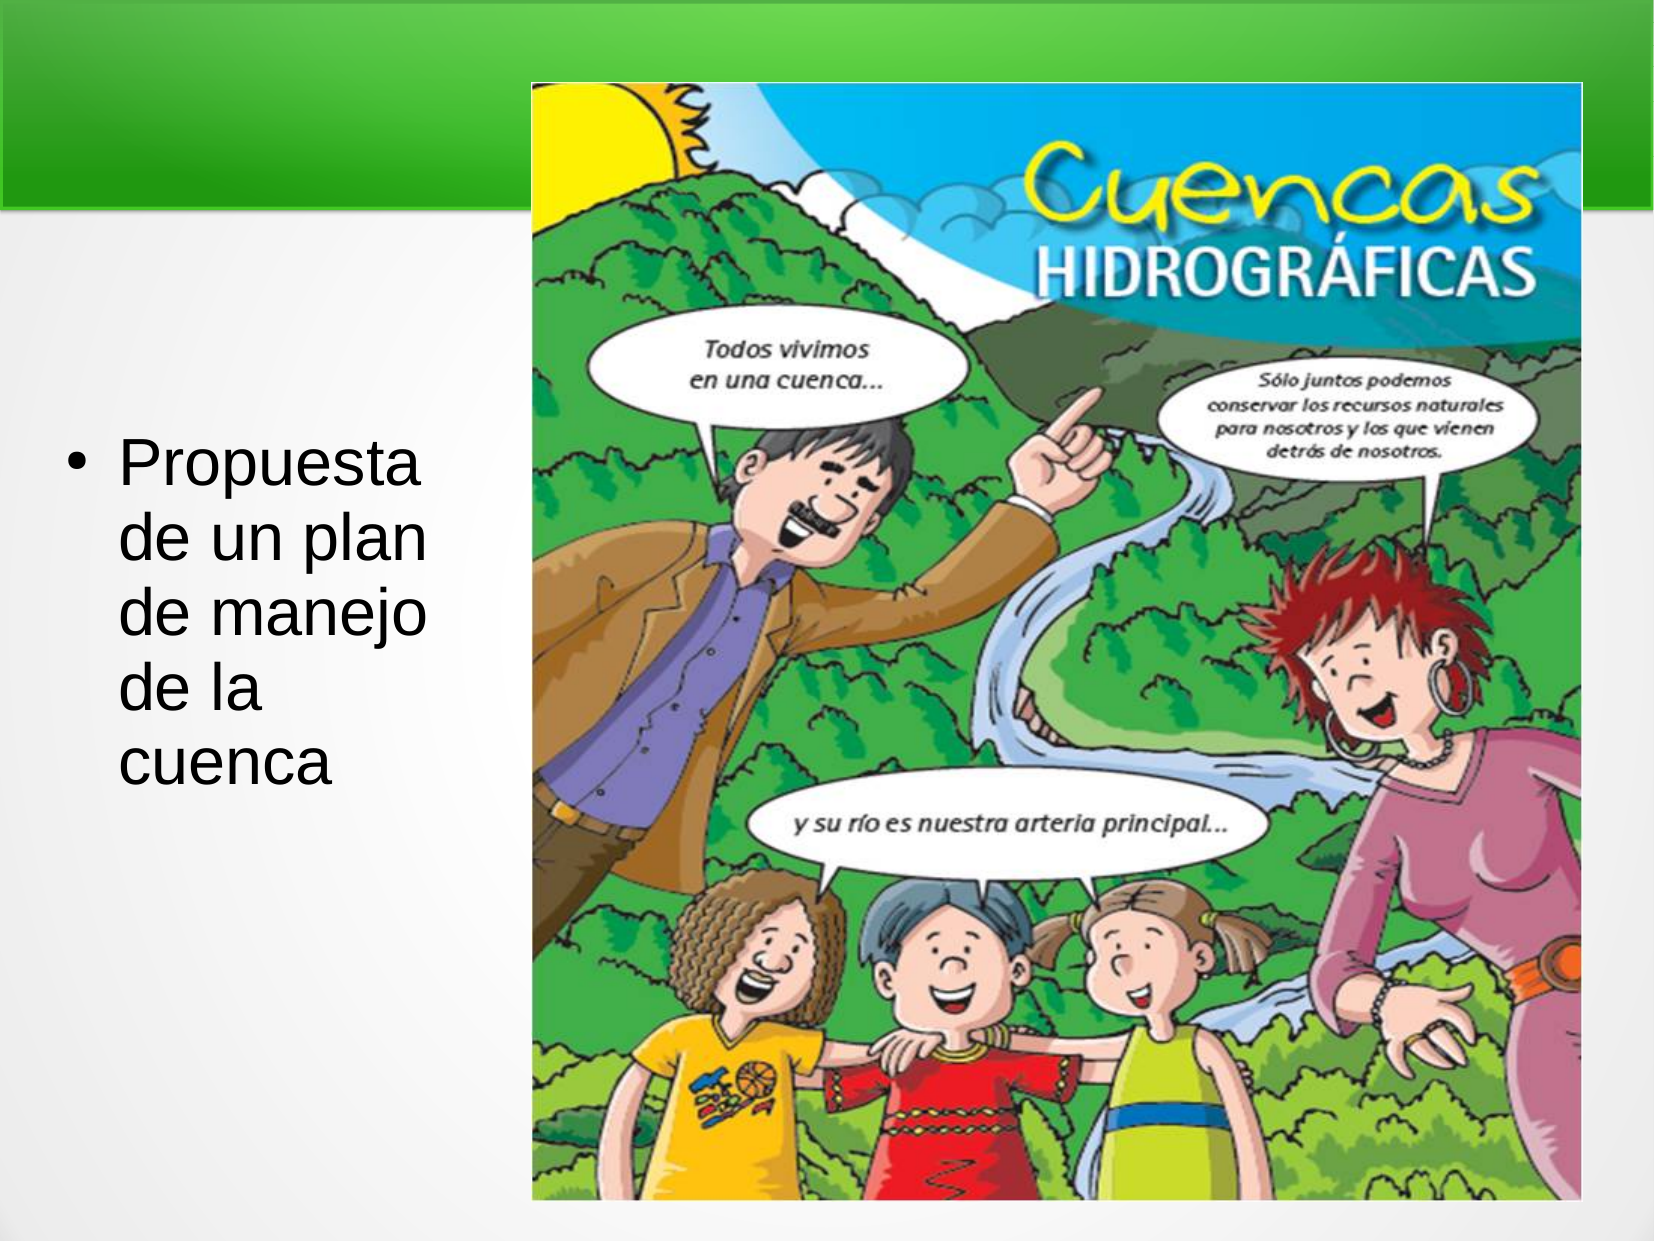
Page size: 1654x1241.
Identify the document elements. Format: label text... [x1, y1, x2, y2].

list Propuesta de un plan de manejo de la cuenca [47, 425, 461, 866]
picture [531, 82, 1583, 1202]
